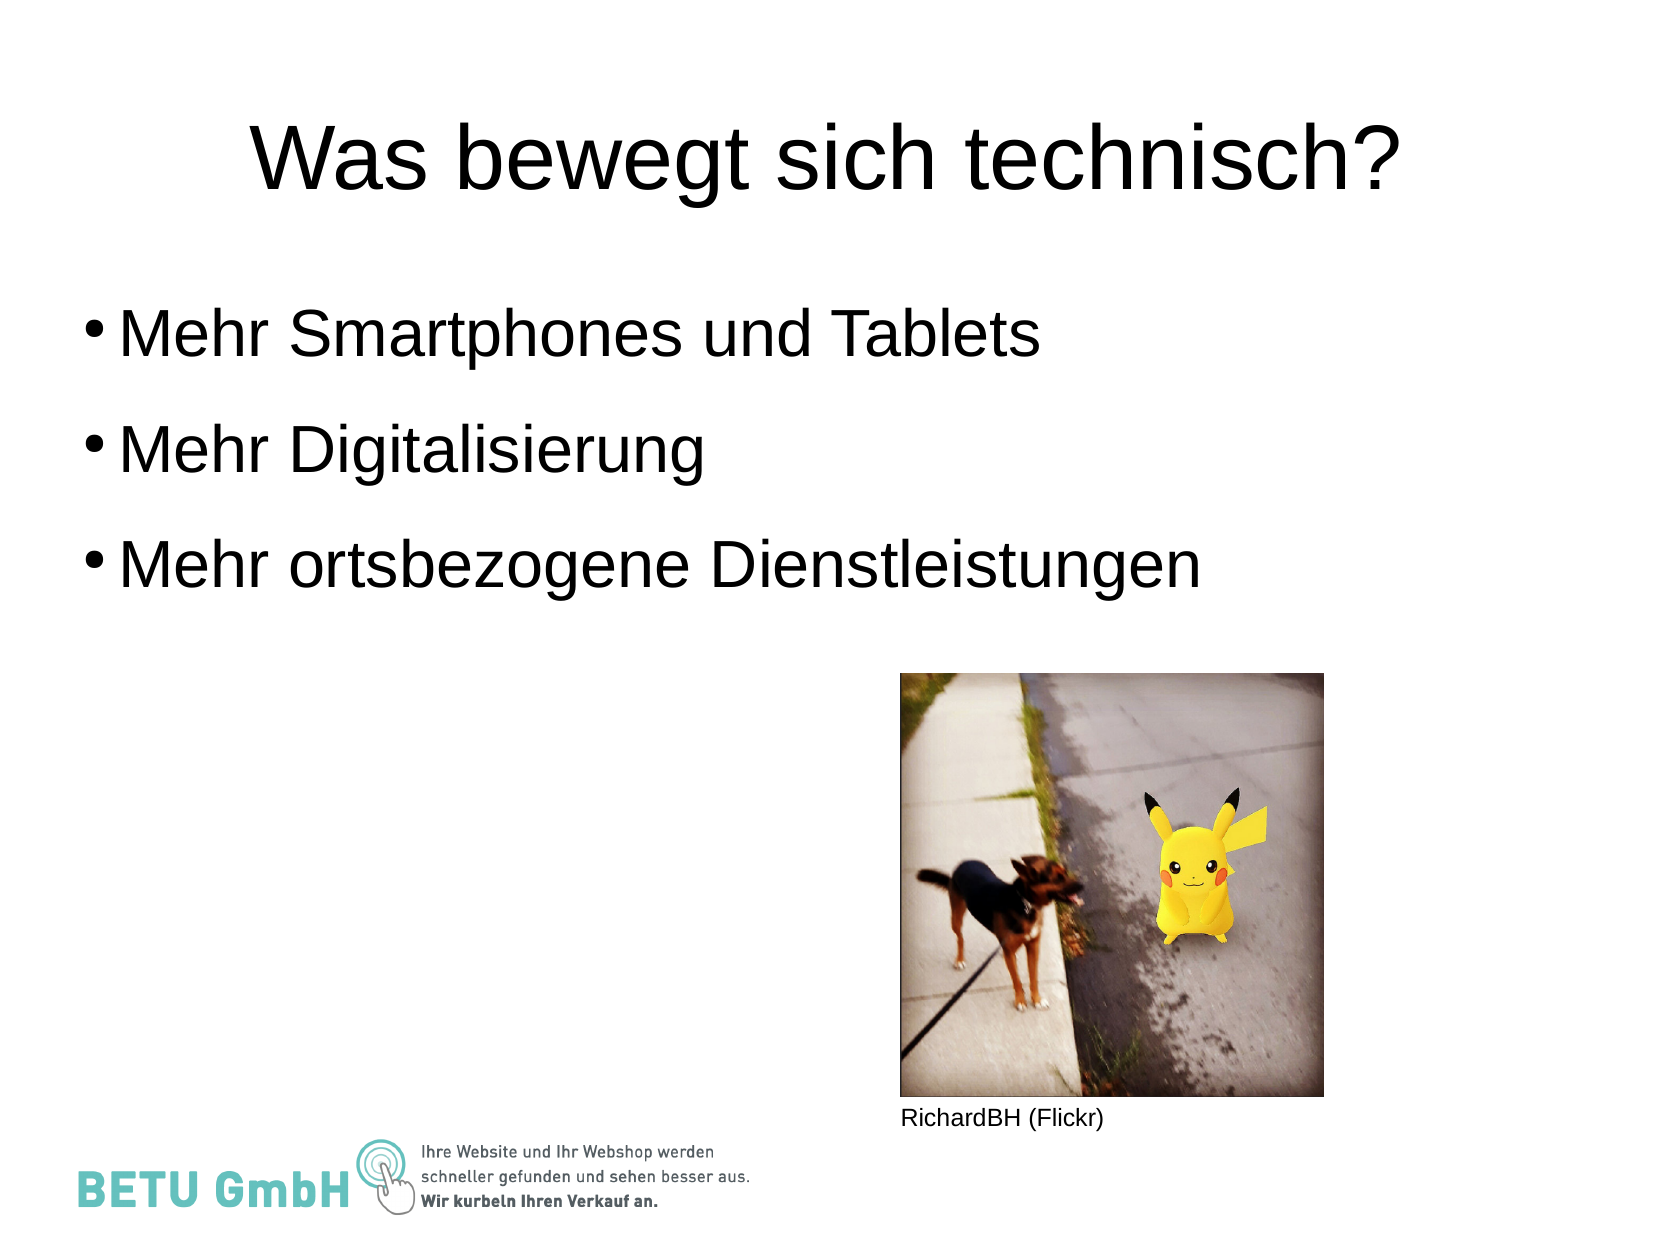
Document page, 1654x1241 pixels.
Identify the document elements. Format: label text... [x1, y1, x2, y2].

text_box Was bewegt sich technisch? [82, 49, 1571, 257]
picture [70, 1138, 815, 1216]
text_box RichardBH (Flickr) [885, 1096, 1120, 1140]
text_box Mehr Smartphones und Tablets Mehr Digitalisierung Mehr ortsbezogene Dienstleistungen [82, 290, 1571, 1010]
picture [900, 673, 1324, 1097]
